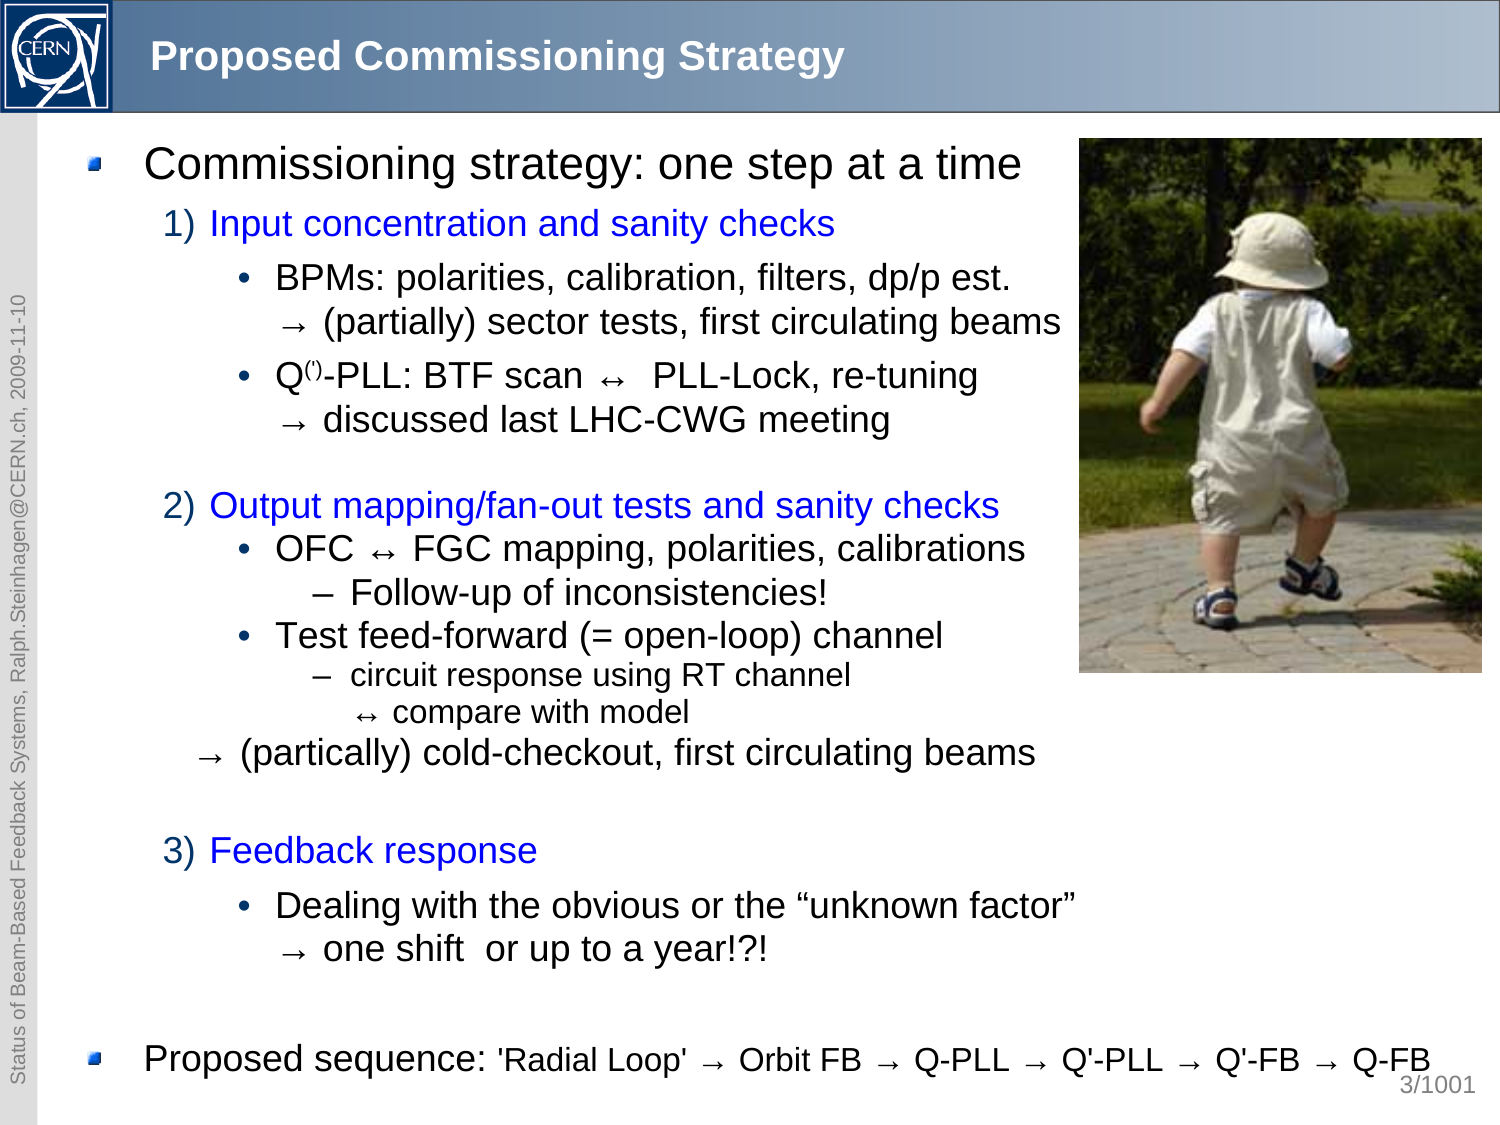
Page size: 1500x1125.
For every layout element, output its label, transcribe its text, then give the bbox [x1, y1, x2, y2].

list Commissioning strategy: one step at a time Input concentration and sanity checks BPMs: polarities, calibration, filters, dp/p est. → (partially) sector tests, first circulating beams Q(')-PLL: BTF scan ↔ PLL-Lock, re-tuning → discussed last LHC-CWG meeting Output mapping/fan-out tests and sanity checks OFC ↔ FGC mapping, polarities, calibrations Follow-up of inconsistencies! Test feed-forward (= open-loop) channel circuit response using RT channel ↔ compare with model → (partically) cold-checkout, first circulating beams Feedback response Dealing with the obvious or the “unknown factor” → one shift or up to a year!?! Proposed sequence: 'Radial Loop' → Orbit FB → Q-PLL → Q'-PLL → Q'-FB → Q-FB [87, 137, 1438, 1080]
title Proposed Commissioning Strategy [150, 0, 1201, 113]
picture [0, 0, 113, 113]
picture [1079, 138, 1482, 674]
